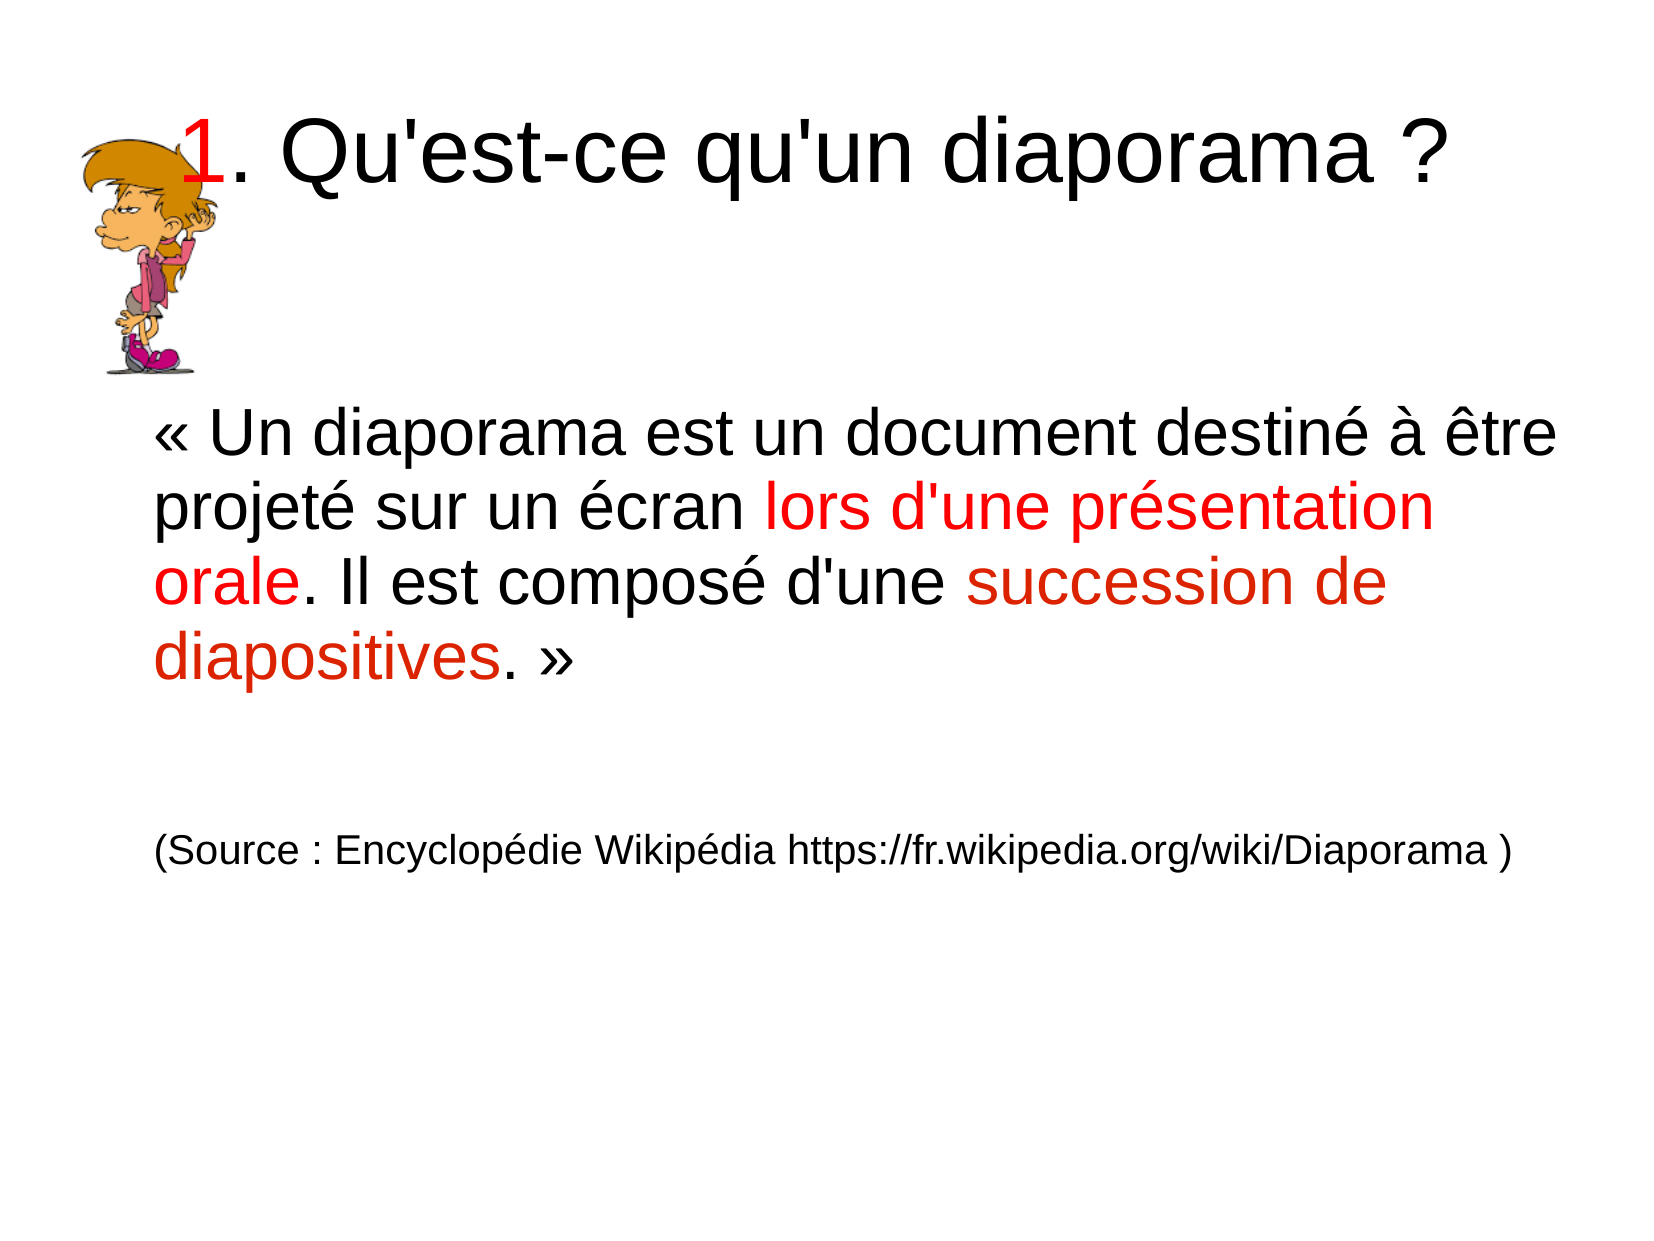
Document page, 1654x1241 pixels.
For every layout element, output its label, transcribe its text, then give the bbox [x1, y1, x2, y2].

picture [0, 129, 319, 382]
list « Un diaporama est un document destiné à être projeté sur un écran lors d'une présentation orale. Il est composé d'une succession de diapositives. » (Source : Encyclopédie Wikipédia https://fr.wikipedia.org/wiki/Diaporama ) [82, 290, 1571, 1109]
title 1. Qu'est-ce qu'un diaporama ? [70, 47, 1560, 255]
